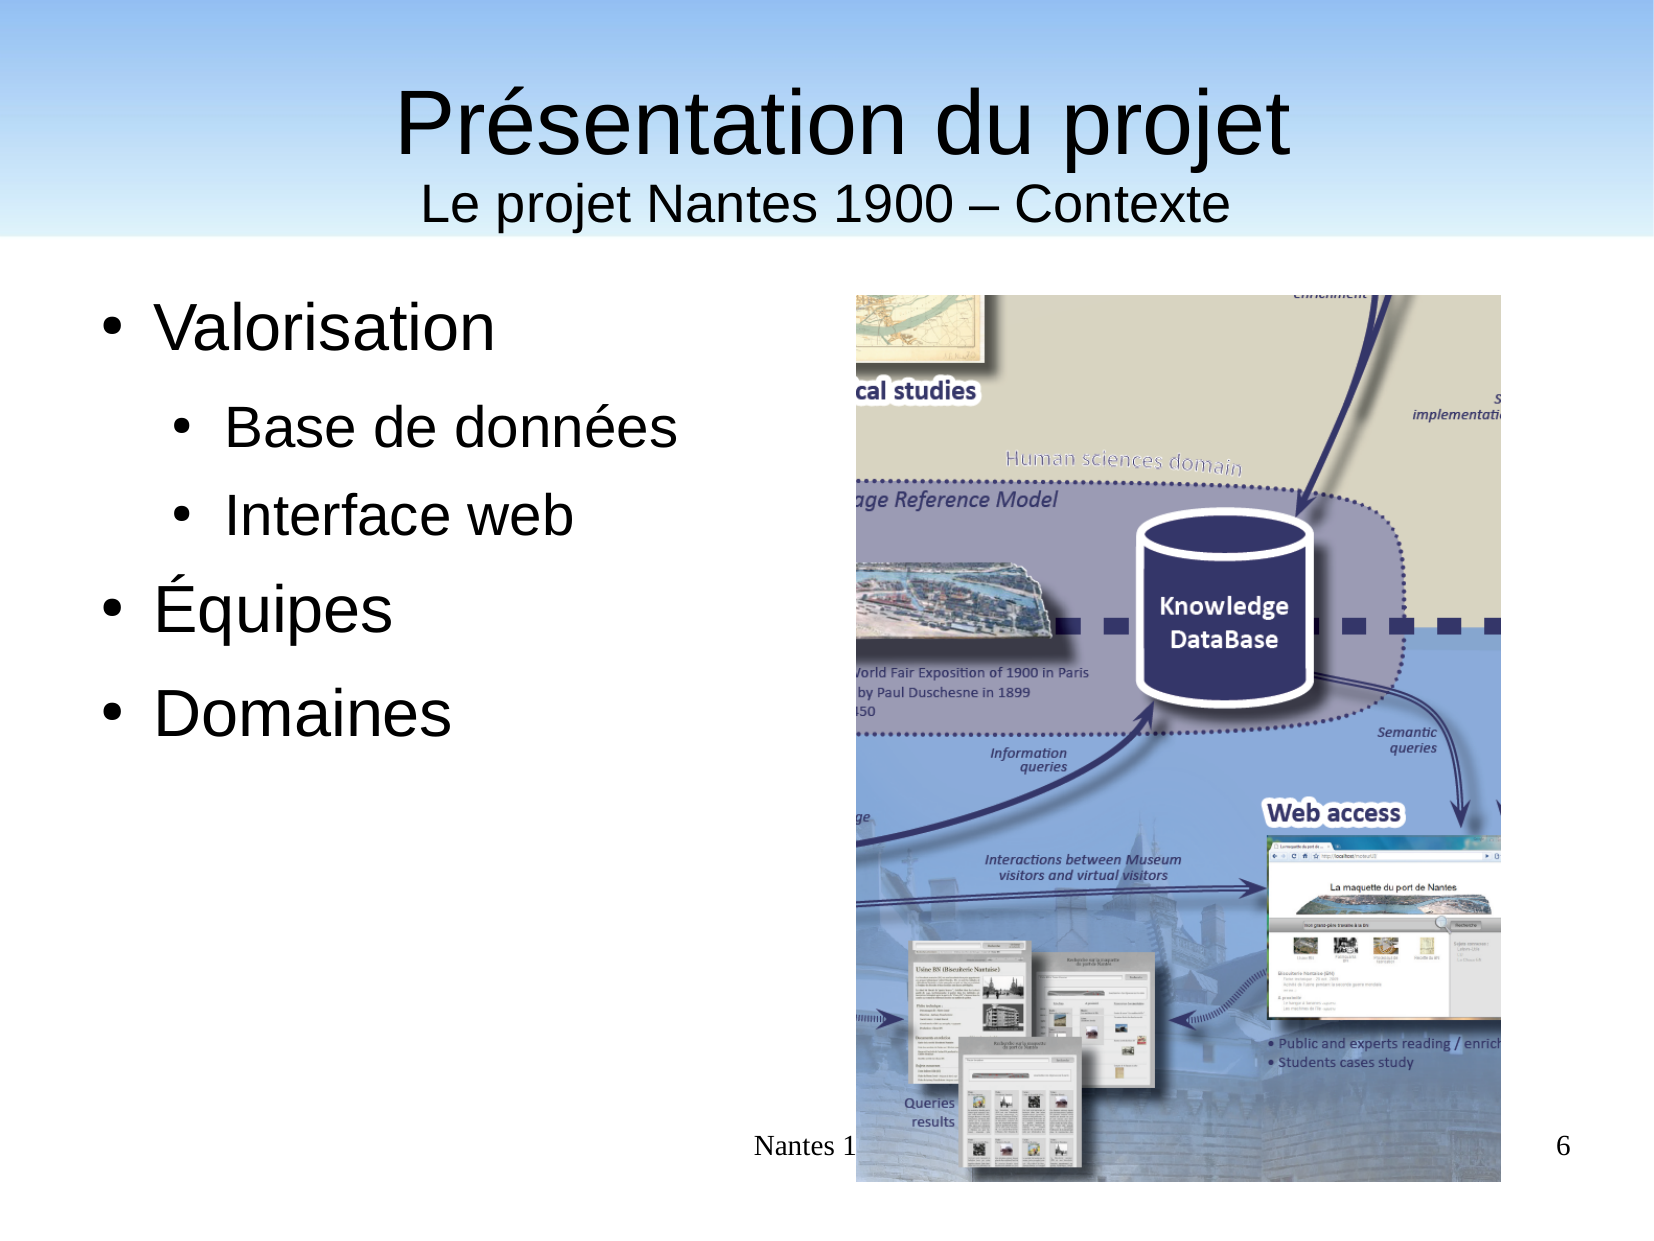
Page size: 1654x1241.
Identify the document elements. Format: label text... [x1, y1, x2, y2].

title Présentation du projet Le projet Nantes 1900 – Contexte [82, 49, 1571, 257]
picture [0, 0, 1654, 1241]
list Valorisation Base de données Interface web Équipes Domaines [82, 290, 809, 1109]
